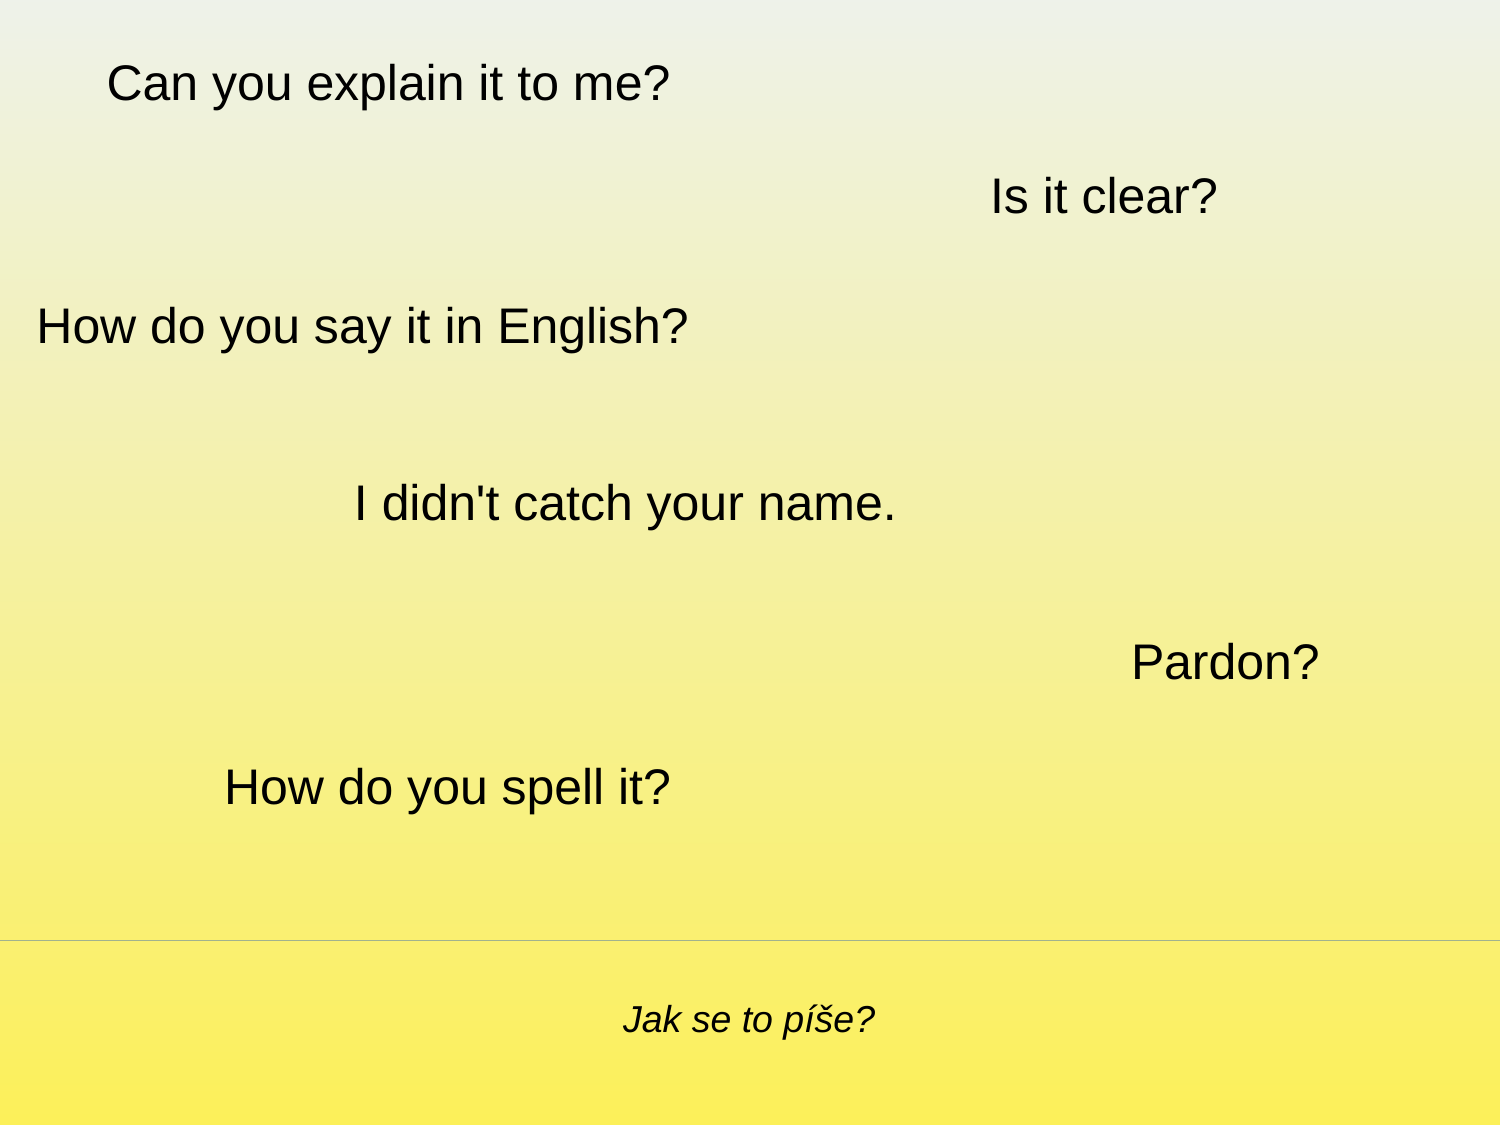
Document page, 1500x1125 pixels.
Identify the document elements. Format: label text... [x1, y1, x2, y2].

text_box I didn't catch your name. [339, 462, 913, 539]
text_box How do you spell it? [209, 746, 687, 823]
text_box Pardon? [1116, 621, 1471, 698]
text_box Is it clear? [975, 155, 1233, 232]
text_box Jak se to píše? [608, 987, 891, 1049]
text_box How do you say it in English? [21, 285, 704, 362]
text_box Can you explain it to me? [91, 42, 686, 119]
